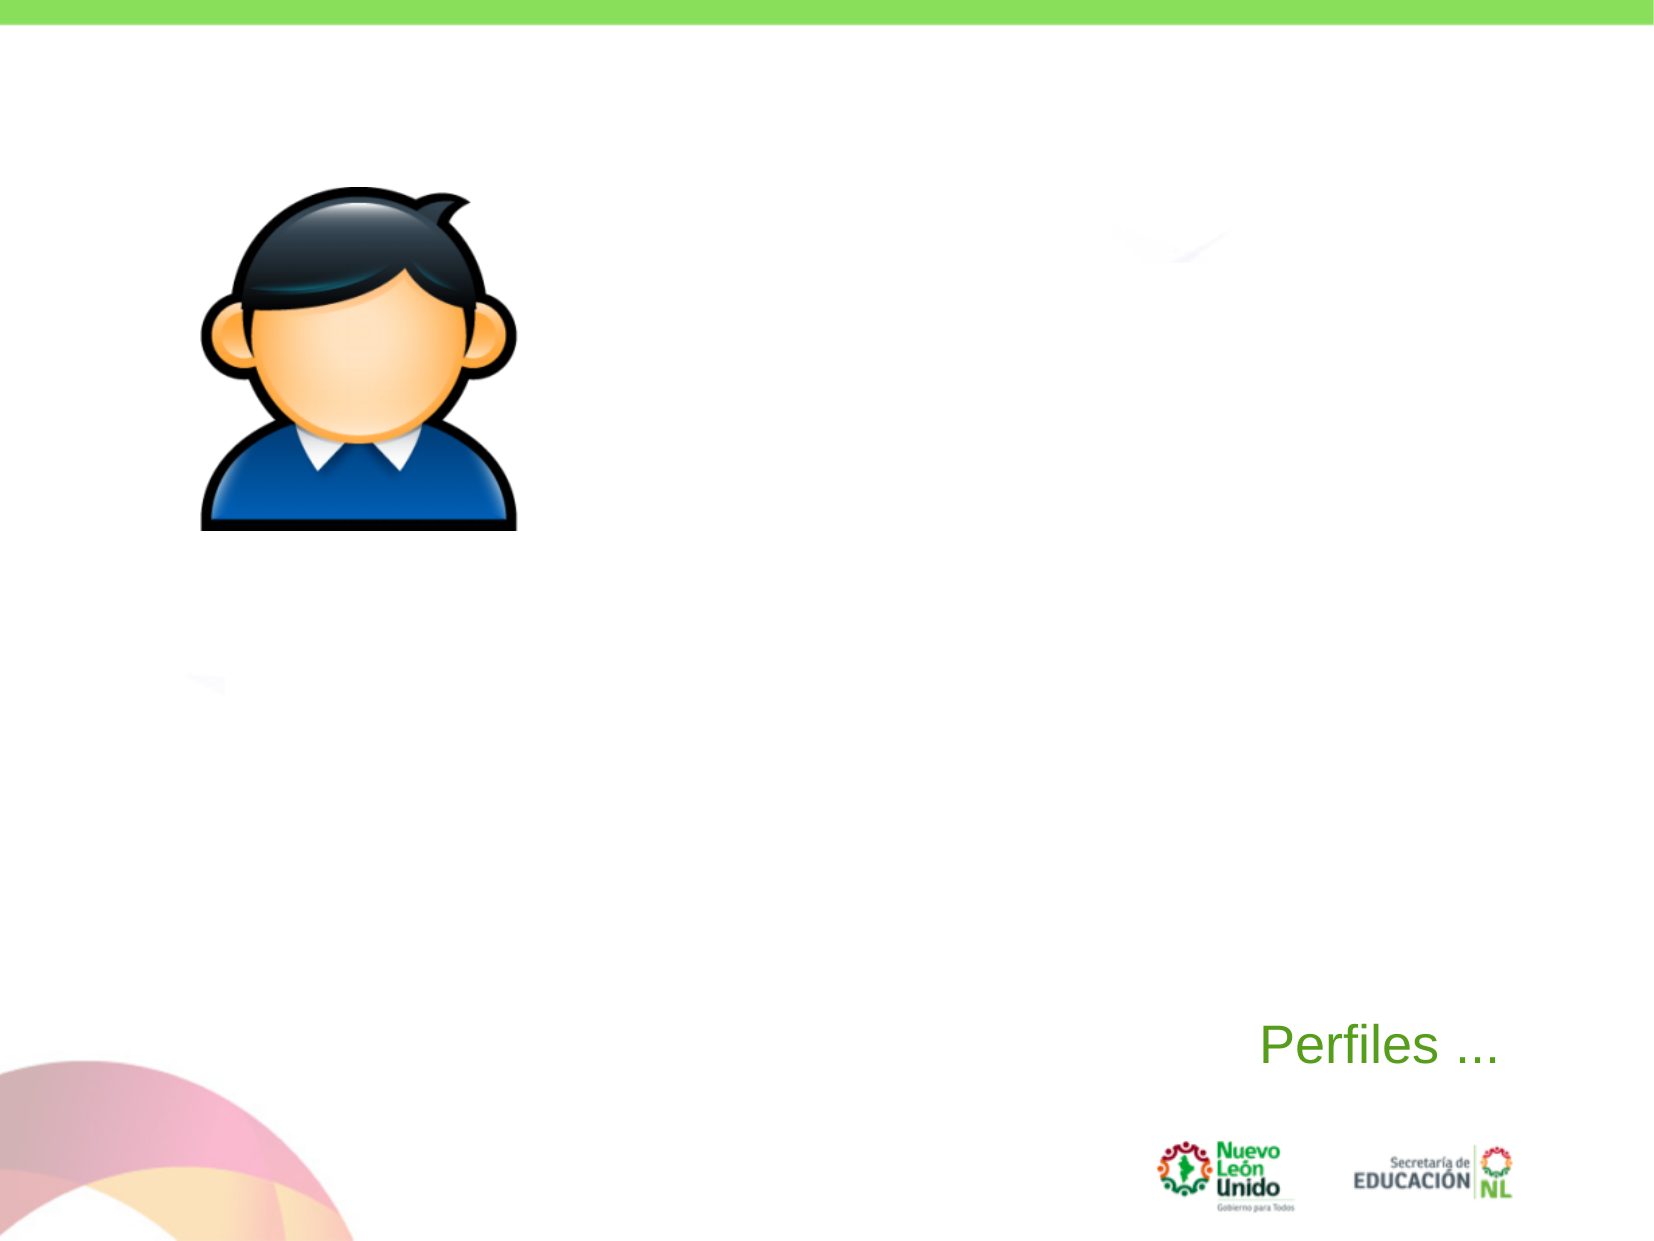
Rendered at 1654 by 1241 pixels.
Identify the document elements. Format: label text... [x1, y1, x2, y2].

picture [0, 0, 1654, 1241]
text_box Perfiles ... [1244, 1006, 1571, 1088]
